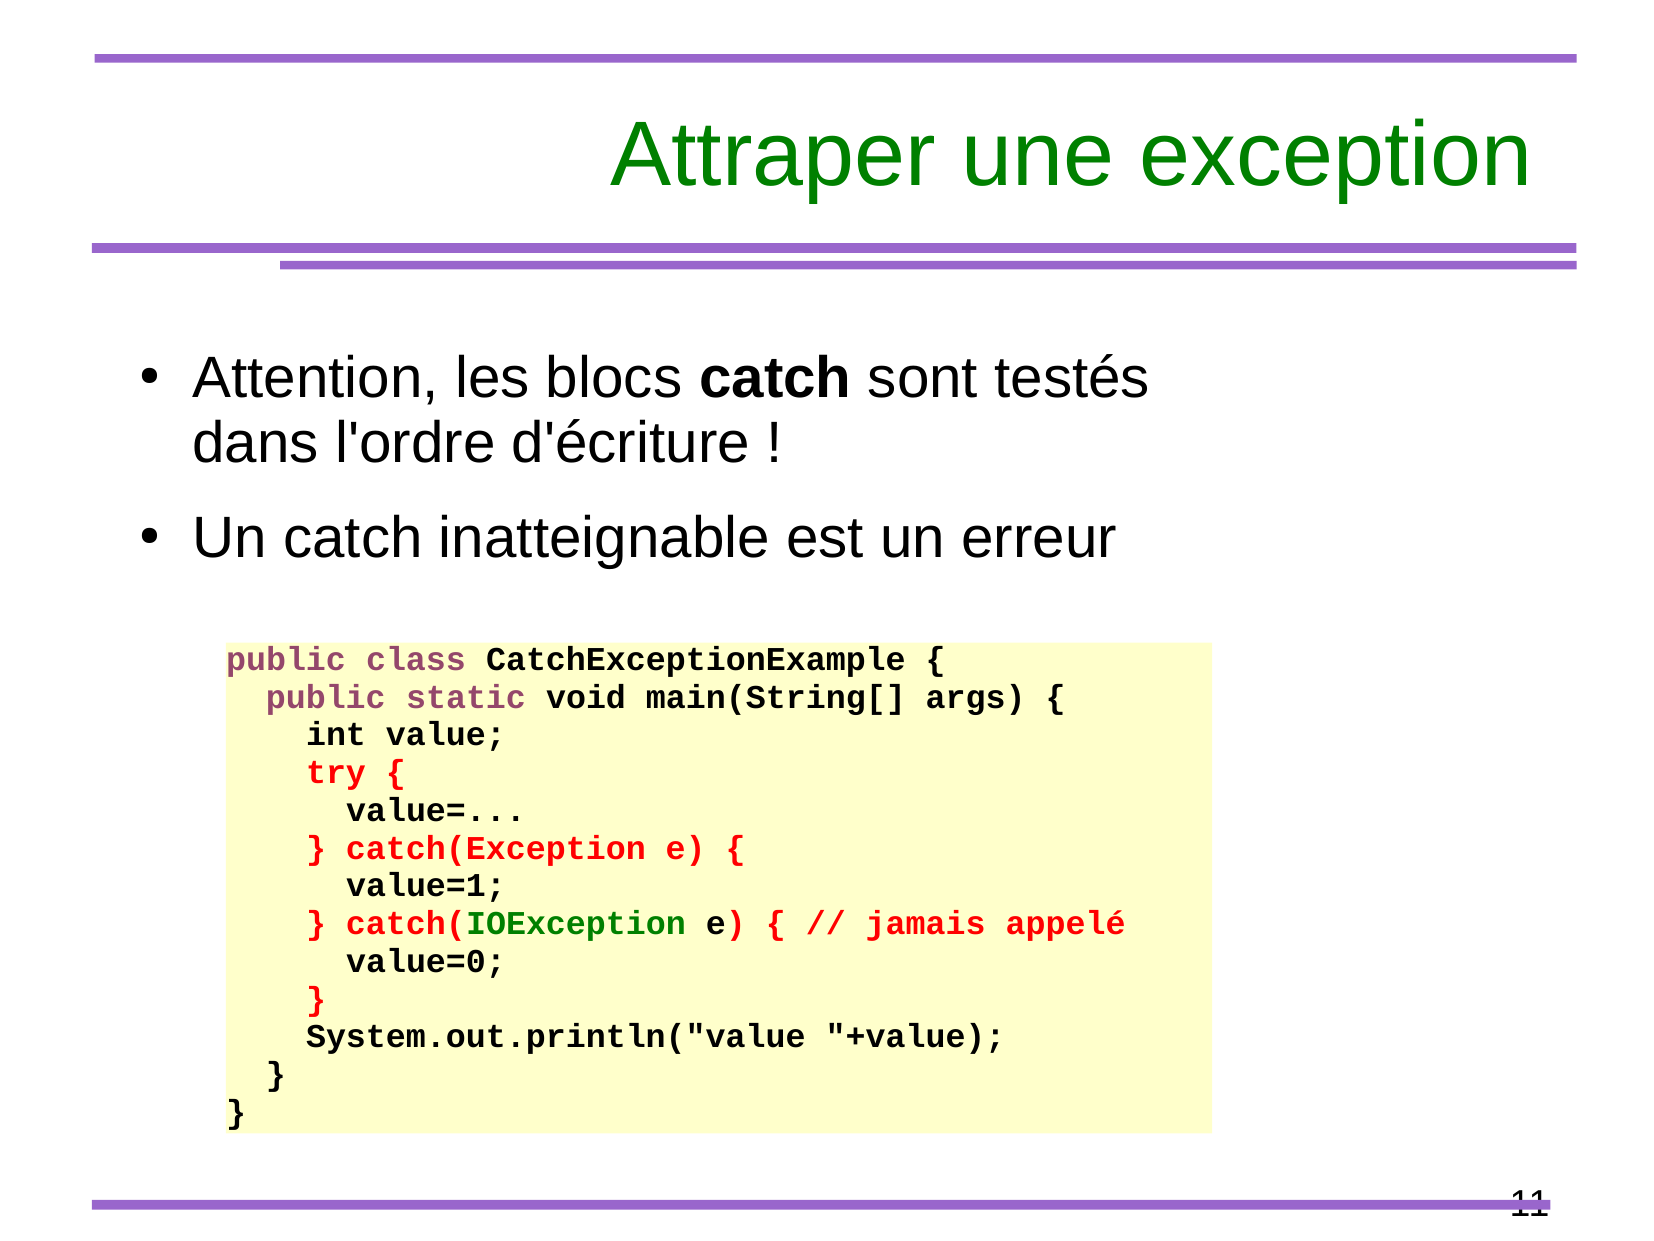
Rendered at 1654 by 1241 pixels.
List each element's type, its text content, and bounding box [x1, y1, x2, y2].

list Attention, les blocs catch sont testés dans l'ordre d'écriture ! Un catch inatteignable est un erreur [121, 344, 1534, 1127]
text_box public class CatchExceptionExample { public static void main(String[] args) { int value; try { value=... } catch(Exception e) { value=1; } catch(IOException e) { // jamais appelé value=0; } System.out.println("value "+value); } } [225, 642, 1213, 1134]
title Attraper une exception [121, 49, 1534, 257]
